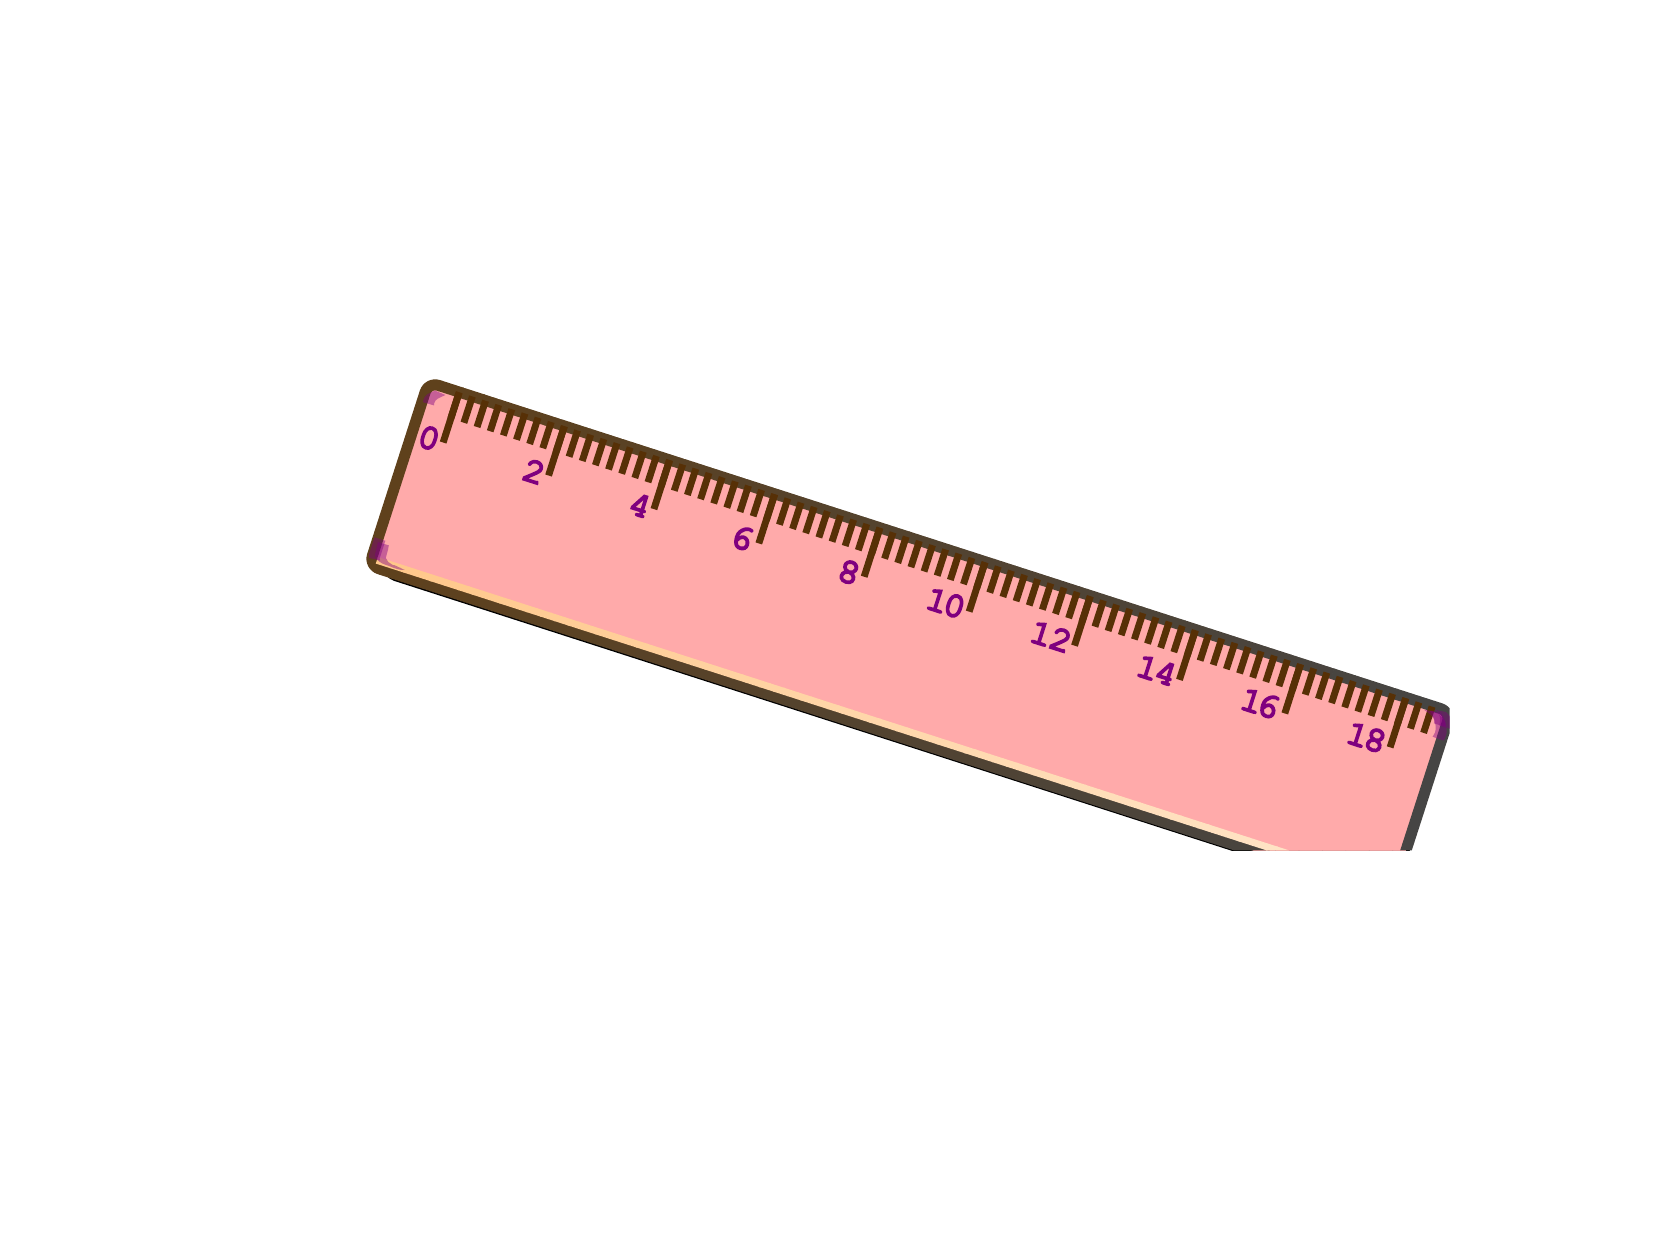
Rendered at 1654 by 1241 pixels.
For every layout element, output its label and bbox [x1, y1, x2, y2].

picture [94, 203, 1450, 851]
